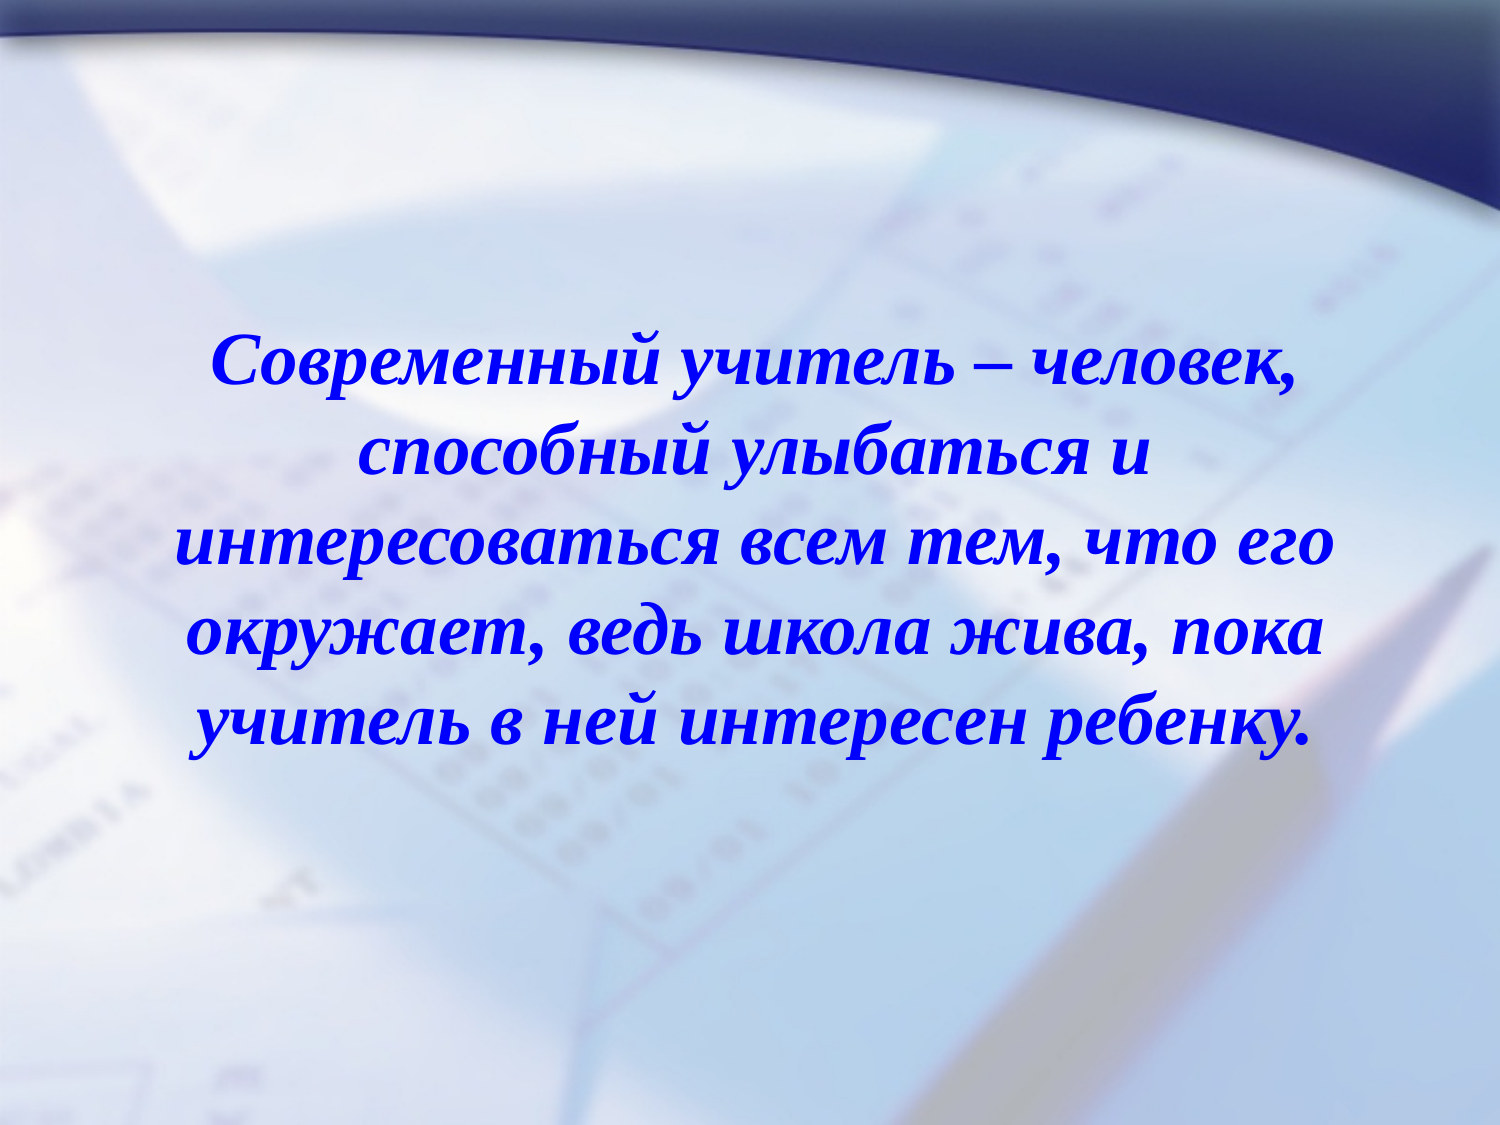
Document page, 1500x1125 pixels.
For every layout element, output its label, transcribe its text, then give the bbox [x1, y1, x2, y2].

text_box Современный учитель – человек, способный улыбаться и интересоваться всем тем, что его окружает, ведь школа жива, пока учитель в ней интересен ребенку. [136, 303, 1376, 768]
